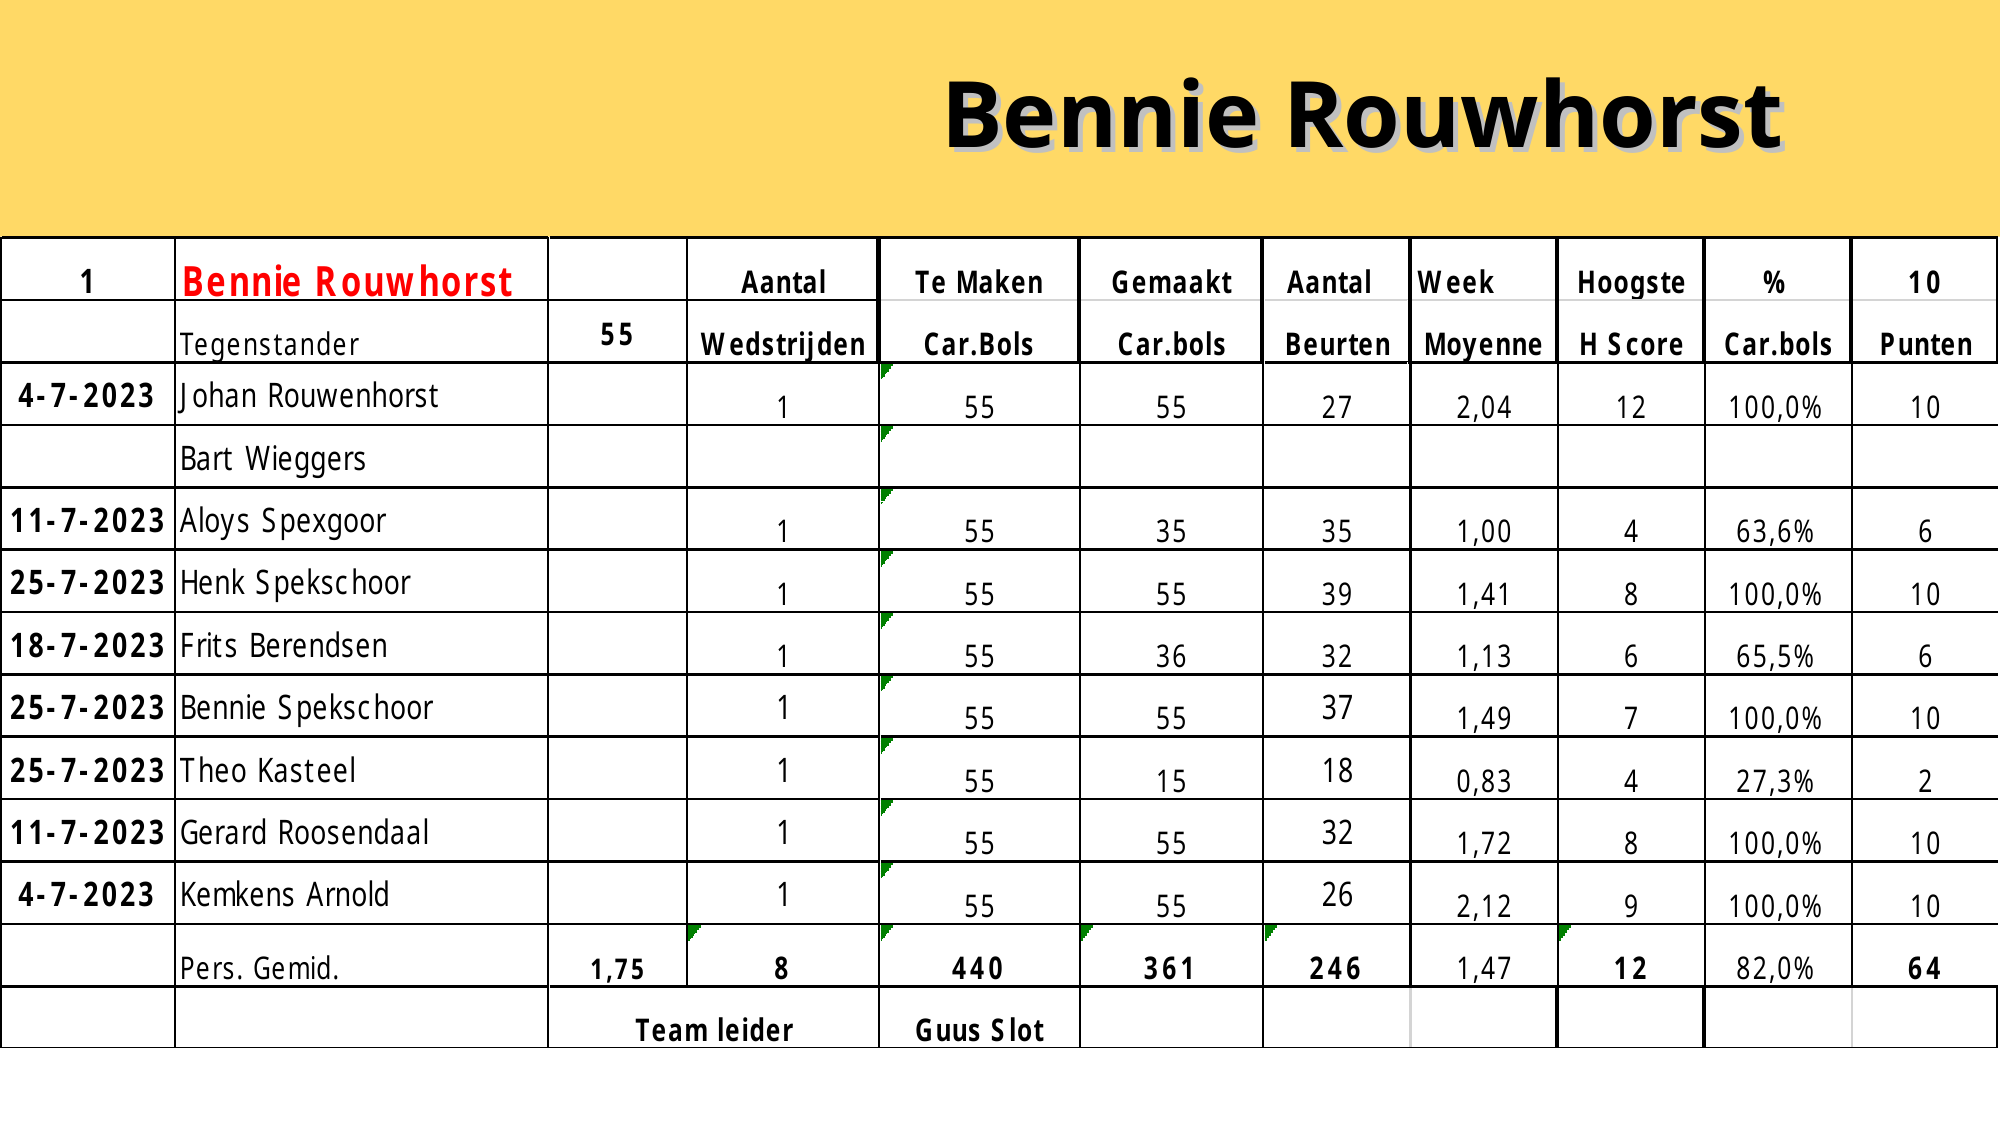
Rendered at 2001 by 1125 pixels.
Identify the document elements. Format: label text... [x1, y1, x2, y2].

title Bennie Rouwhorst [0, 0, 2000, 236]
picture [0, 236, 2000, 1051]
